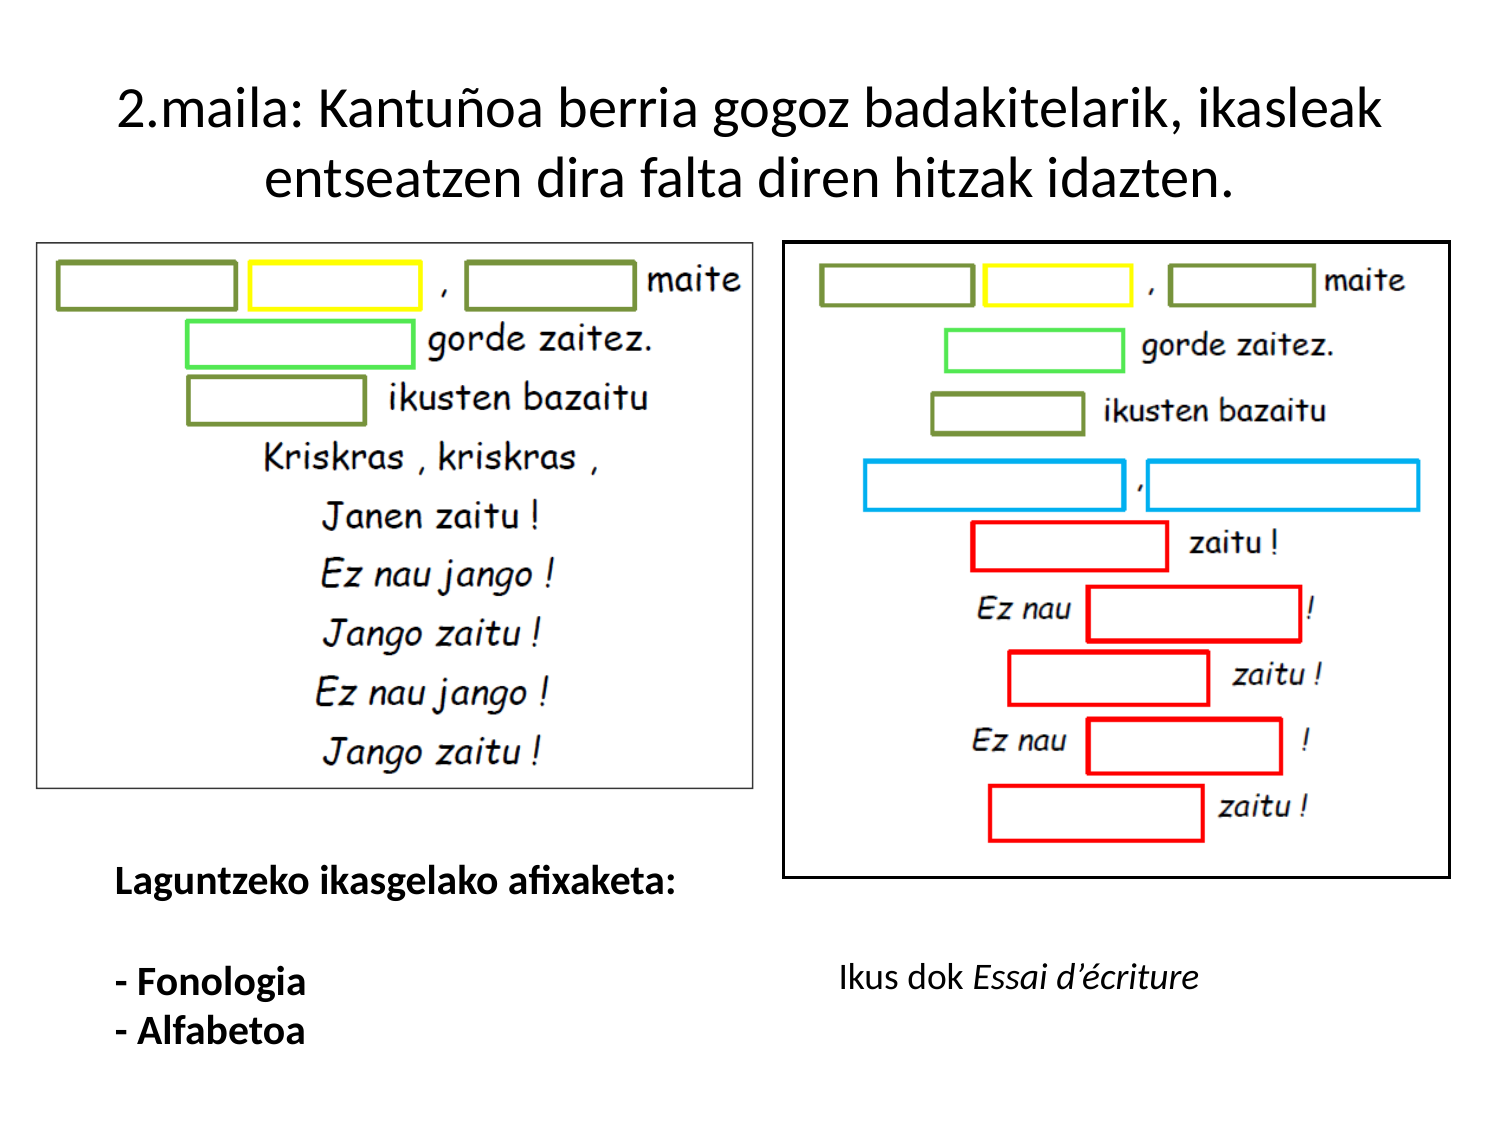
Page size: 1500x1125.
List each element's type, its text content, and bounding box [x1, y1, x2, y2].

picture [785, 243, 1448, 876]
text_box Laguntzeko ikasgelako afixaketa: - Fonologia - Alfabetoa [100, 845, 752, 1061]
picture [37, 243, 752, 788]
title 2.maila: Kantuñoa berria gogoz badakitelarik, ikasleak entseatzen dira falta diren hitzak idazten. [75, 45, 1425, 233]
text_box Ikus dok Essai d’écriture [823, 944, 1215, 1005]
